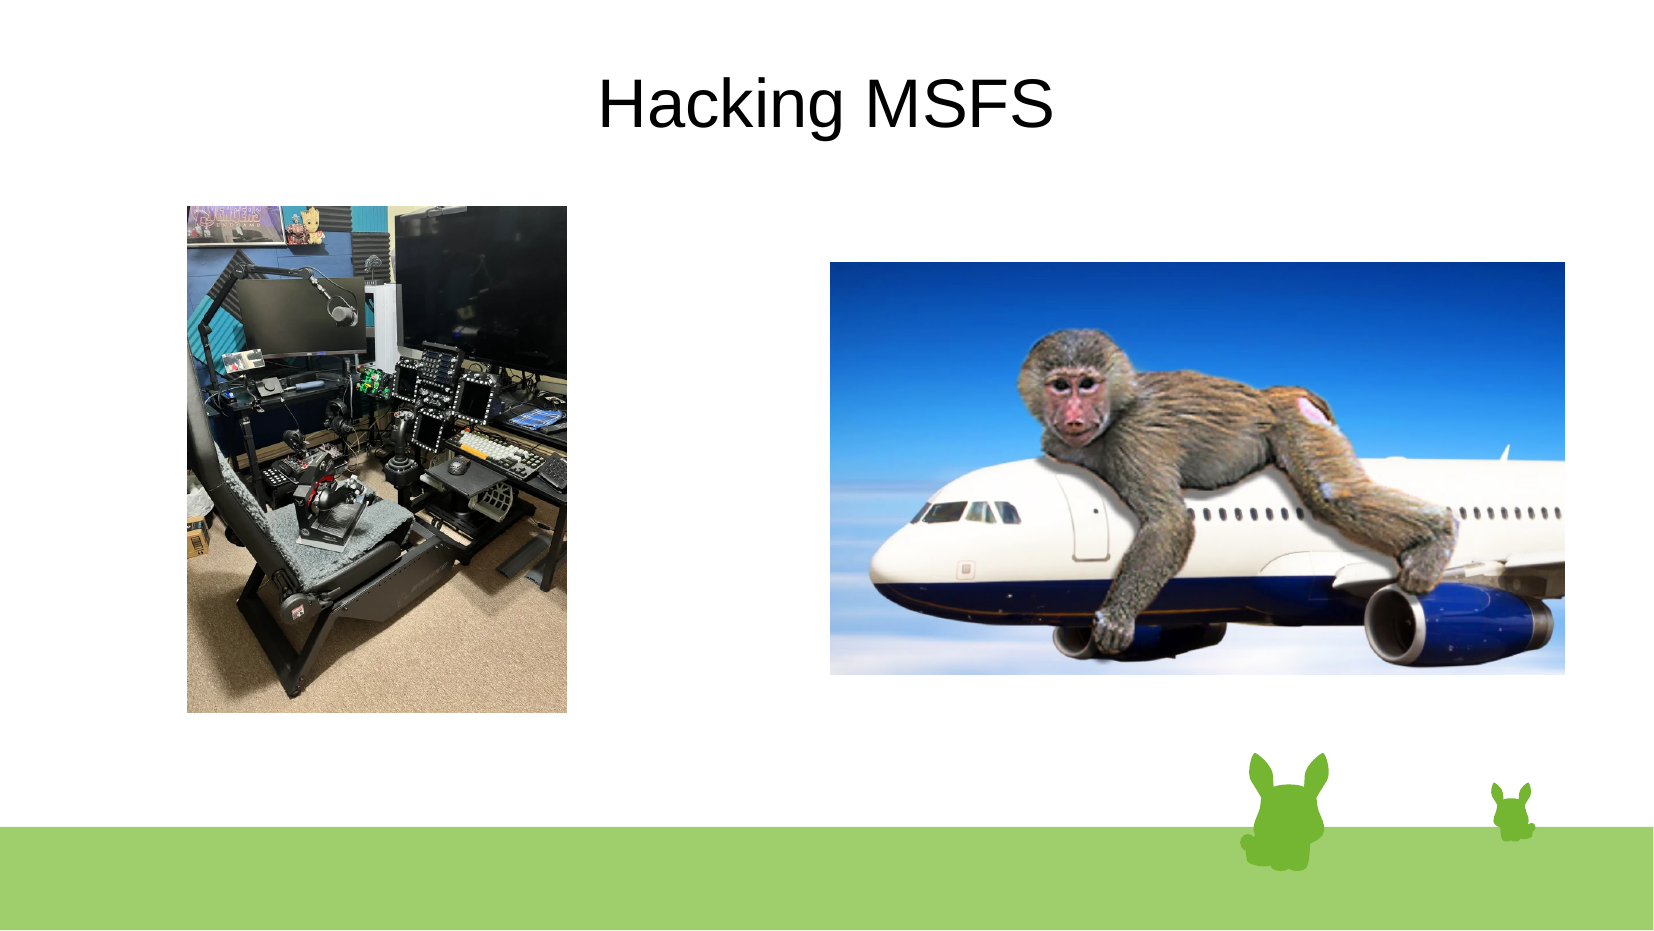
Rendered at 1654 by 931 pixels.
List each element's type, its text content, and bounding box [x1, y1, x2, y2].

title Hacking MSFS [88, 29, 1565, 178]
picture [187, 206, 567, 713]
picture [830, 262, 1565, 676]
